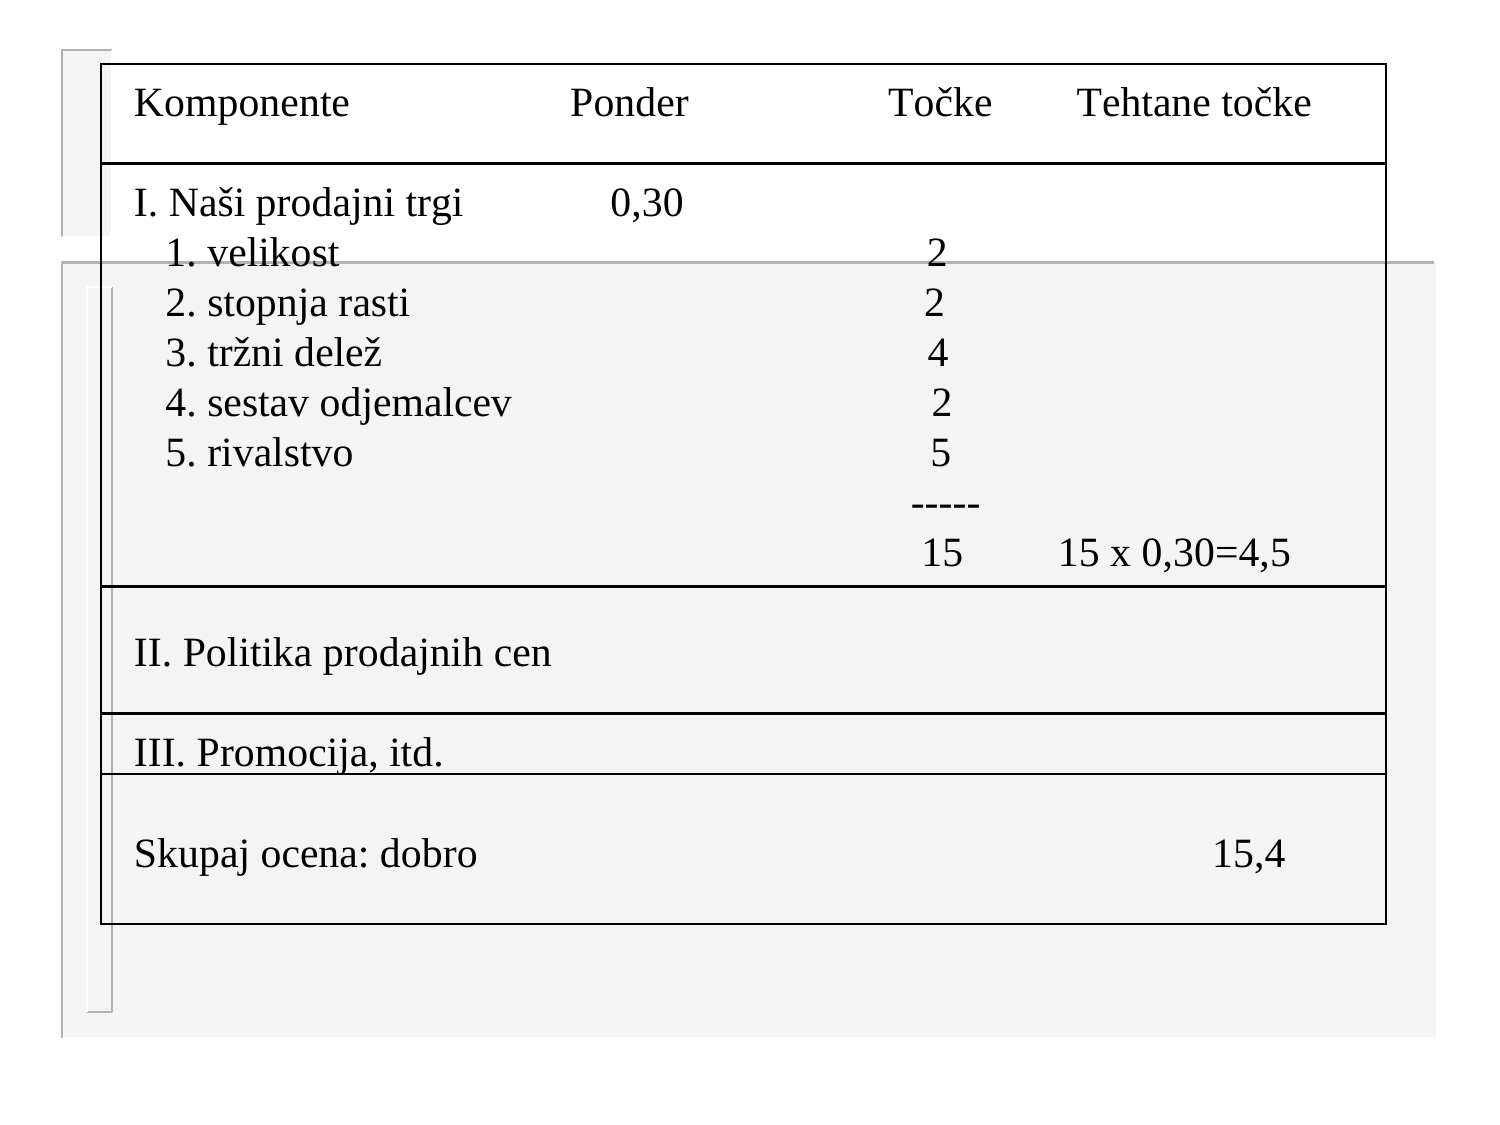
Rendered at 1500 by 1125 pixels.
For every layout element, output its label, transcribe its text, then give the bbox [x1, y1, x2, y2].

text_box Komponente Ponder Točke Tehtane točke I. Naši prodajni trgi 0,30 1. velikost 2 2. stopnja rasti 2 3. tržni delež 4 4. sestav odjemalcev 2 5. rivalstvo 5 ----- 15 15 x 0,30=4,5 II. Politika prodajnih cen III. Promocija, itd. Skupaj ocena: dobro 15,4 [118, 588, 1329, 712]
text_box Komponente Ponder Točke Tehtane točke I. Naši prodajni trgi 0,30 1. velikost 2 2. stopnja rasti 2 3. tržni delež 4 4. sestav odjemalcev 2 5. rivalstvo 5 ----- 15 15 x 0,30=4,5 II. Politika prodajnih cen III. Promocija, itd. Skupaj ocena: dobro 15,4 [118, 775, 1329, 923]
text_box Komponente Ponder Točke Tehtane točke I. Naši prodajni trgi 0,30 1. velikost 2 2. stopnja rasti 2 3. tržni delež 4 4. sestav odjemalcev 2 5. rivalstvo 5 ----- 15 15 x 0,30=4,5 II. Politika prodajnih cen III. Promocija, itd. Skupaj ocena: dobro 15,4 [118, 925, 1329, 933]
text_box Komponente Ponder Točke Tehtane točke I. Naši prodajni trgi 0,30 1. velikost 2 2. stopnja rasti 2 3. tržni delež 4 4. sestav odjemalcev 2 5. rivalstvo 5 ----- 15 15 x 0,30=4,5 II. Politika prodajnih cen III. Promocija, itd. Skupaj ocena: dobro 15,4 [118, 715, 1329, 773]
text_box Komponente Ponder Točke Tehtane točke I. Naši prodajni trgi 0,30 1. velikost 2 2. stopnja rasti 2 3. tržni delež 4 4. sestav odjemalcev 2 5. rivalstvo 5 ----- 15 15 x 0,30=4,5 II. Politika prodajnih cen III. Promocija, itd. Skupaj ocena: dobro 15,4 [118, 67, 1329, 162]
text_box Komponente Ponder Točke Tehtane točke I. Naši prodajni trgi 0,30 1. velikost 2 2. stopnja rasti 2 3. tržni delež 4 4. sestav odjemalcev 2 5. rivalstvo 5 ----- 15 15 x 0,30=4,5 II. Politika prodajnih cen III. Promocija, itd. Skupaj ocena: dobro 15,4 [118, 165, 1329, 585]
